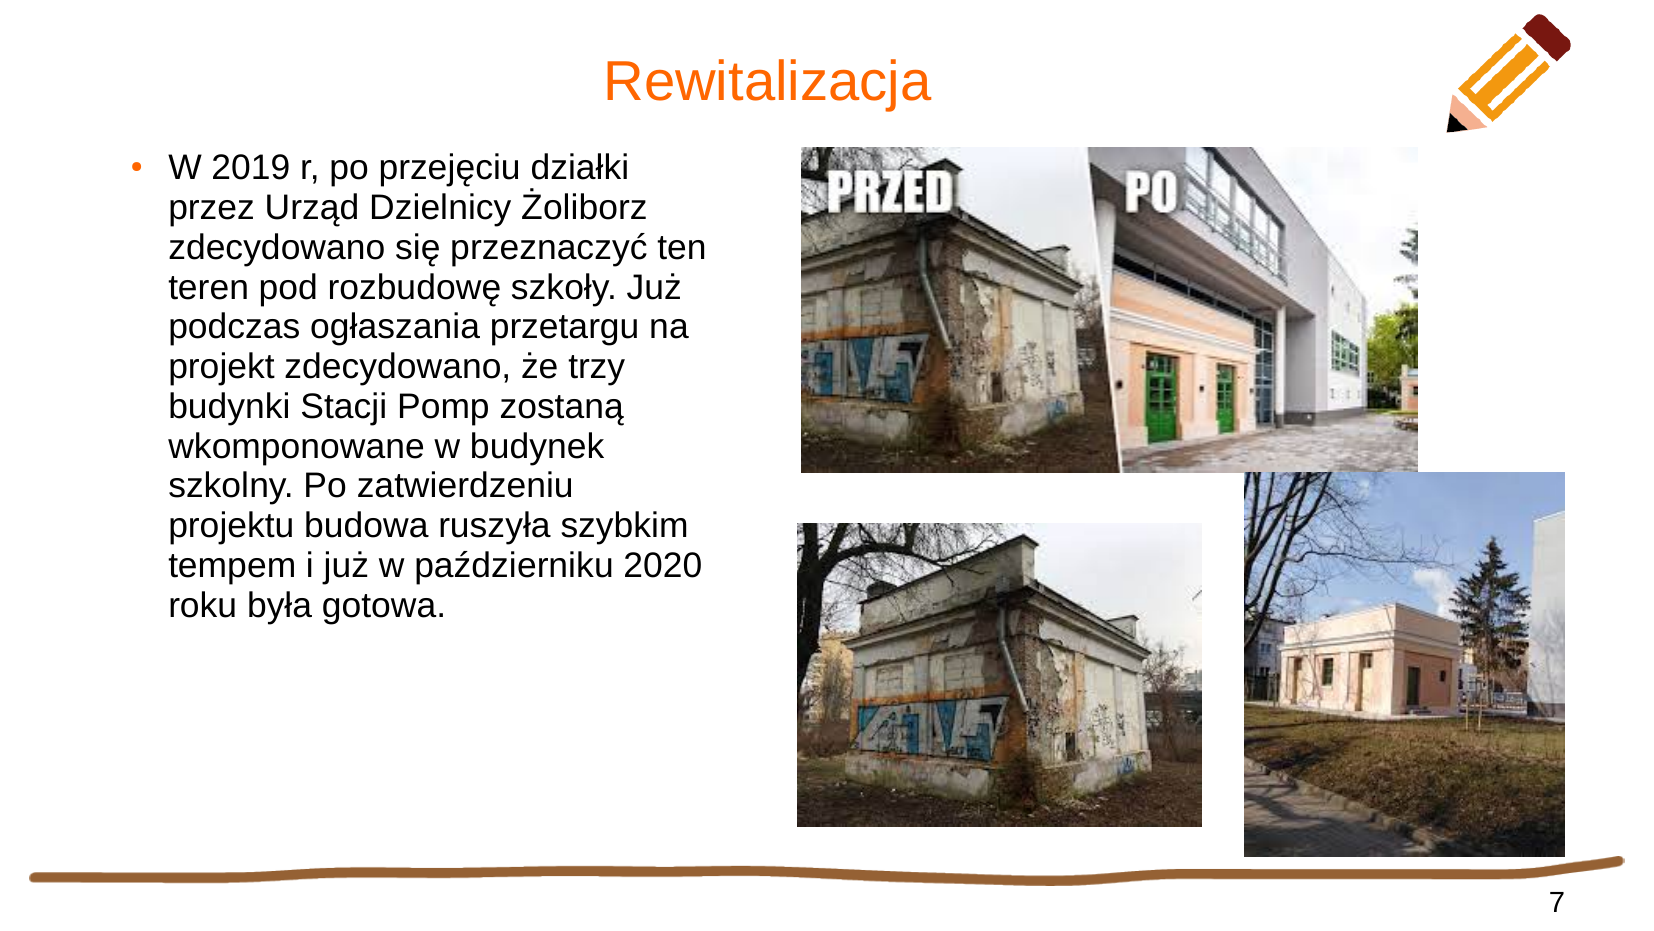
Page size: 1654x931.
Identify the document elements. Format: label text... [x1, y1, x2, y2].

list W 2019 r, po przejęciu działki przez Urząd Dzielnicy Żoliborz zdecydowano się przeznaczyć ten teren pod rozbudowę szkoły. Już podczas ogłaszania przetargu na projekt zdecydowano, że trzy budynki Stacji Pomp zostaną wkomponowane w budynek szkolny. Po zatwierdzeniu projektu budowa ruszyła szybkim tempem i już w październiku 2020 roku była gotowa. [118, 147, 709, 650]
picture [29, 147, 1625, 886]
picture [797, 523, 1202, 827]
picture [1446, 14, 1571, 133]
title Rewitalizacja [88, 29, 1447, 133]
